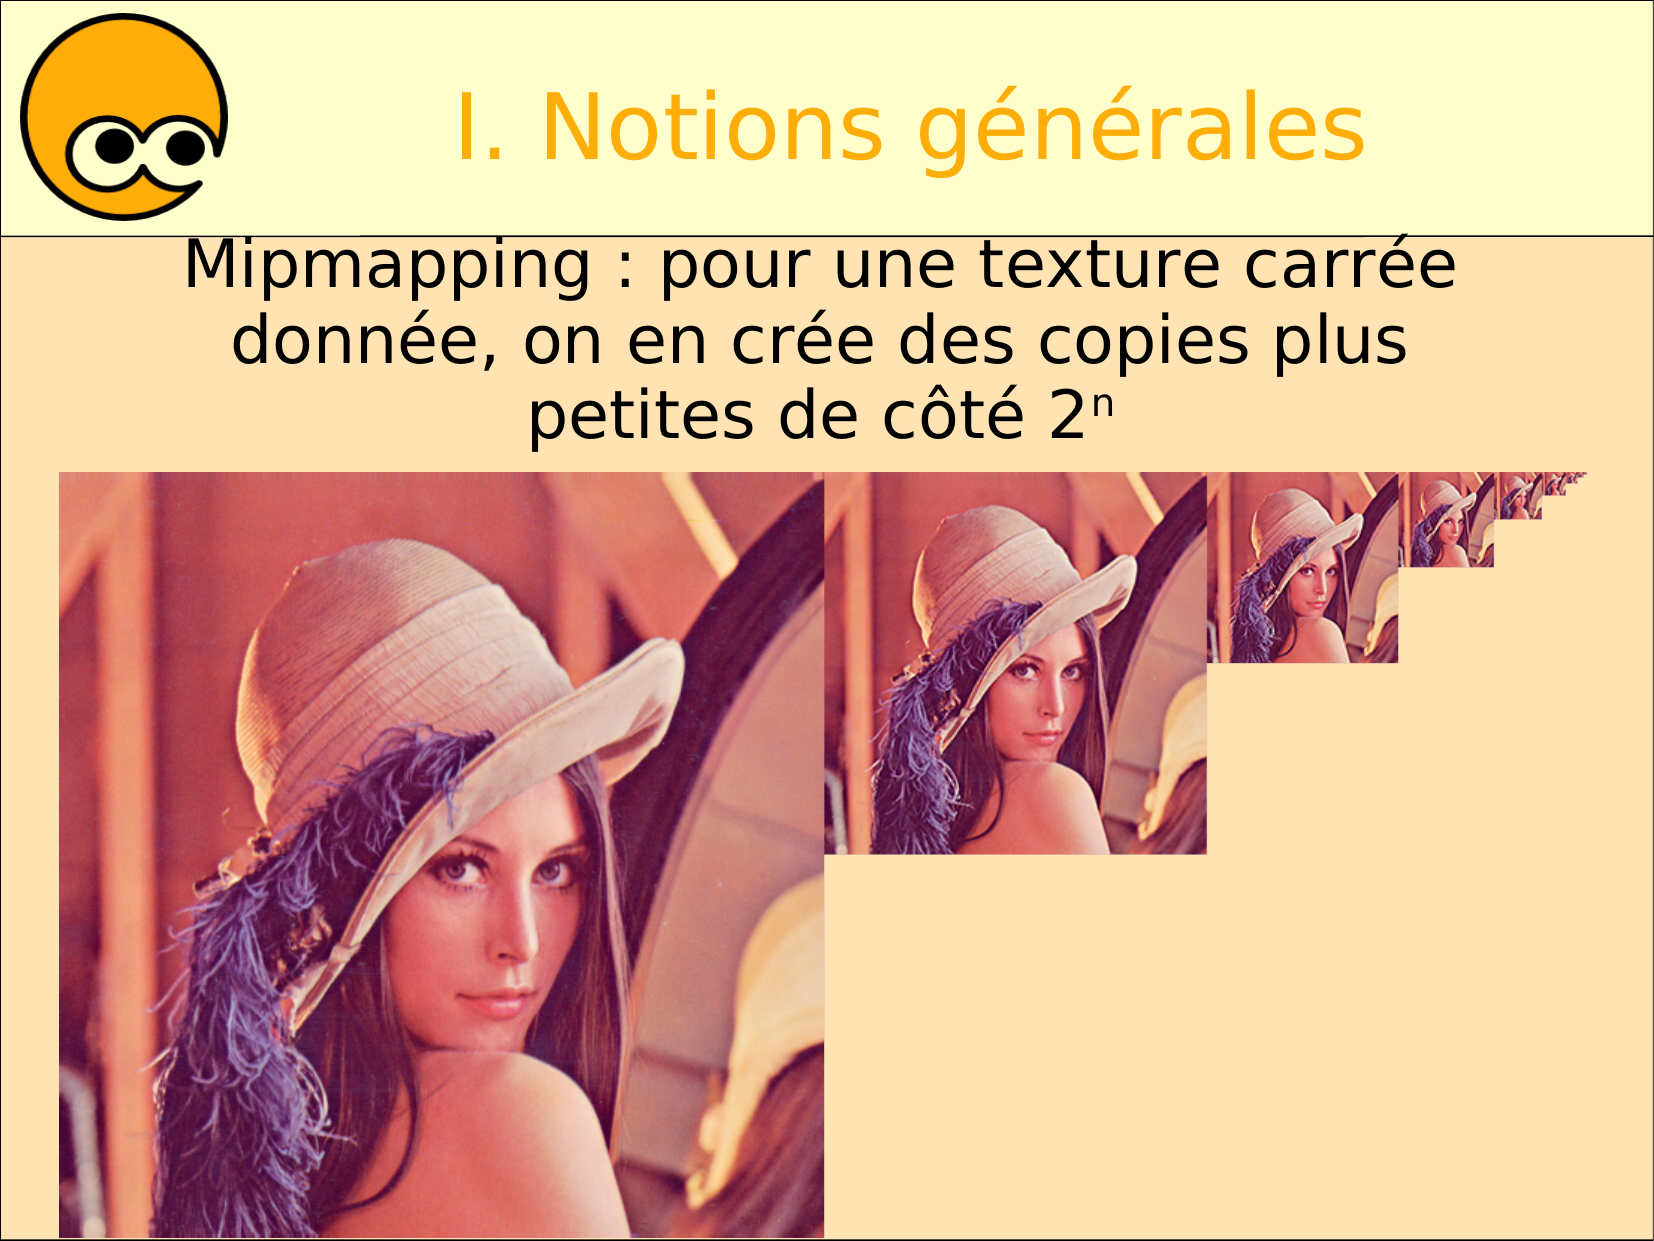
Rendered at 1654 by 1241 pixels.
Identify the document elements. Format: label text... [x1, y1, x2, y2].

picture [20, 13, 228, 221]
title I. Notions générales [252, 28, 1571, 228]
picture [59, 472, 1587, 1238]
subtitle Mipmapping : pour une texture carrée donnée, on en crée des copies plus petites de côté 2n [76, 225, 1565, 456]
